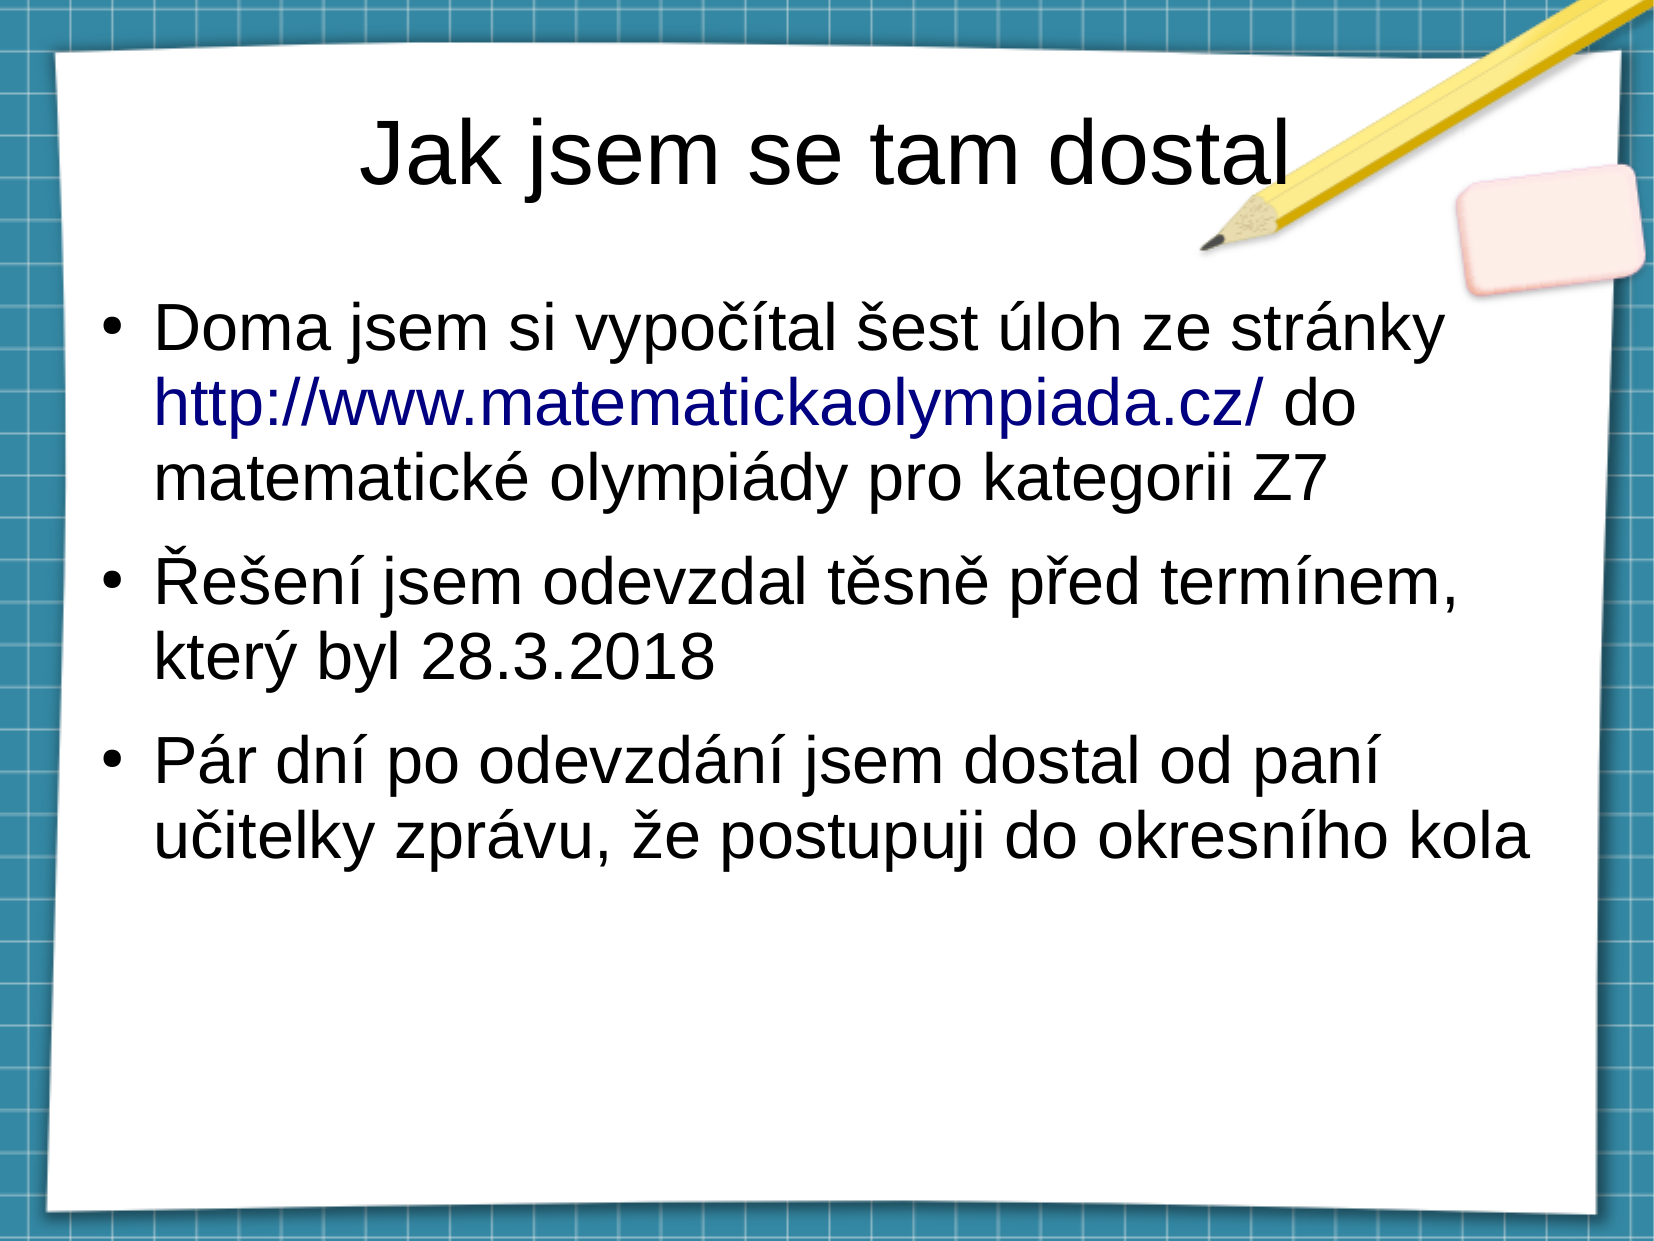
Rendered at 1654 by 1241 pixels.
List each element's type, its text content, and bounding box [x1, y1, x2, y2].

list Doma jsem si vypočítal šest úloh ze stránky http://www.matematickaolympiada.cz/ do matematické olympiády pro kategorii Z7 Řešení jsem odevzdal těsně před termínem, který byl 28.3.2018 Pár dní po odevzdání jsem dostal od paní učitelky zprávu, že postupuji do okresního kola [82, 290, 1571, 1010]
title Jak jsem se tam dostal [82, 49, 1571, 257]
picture [0, 0, 1654, 1241]
